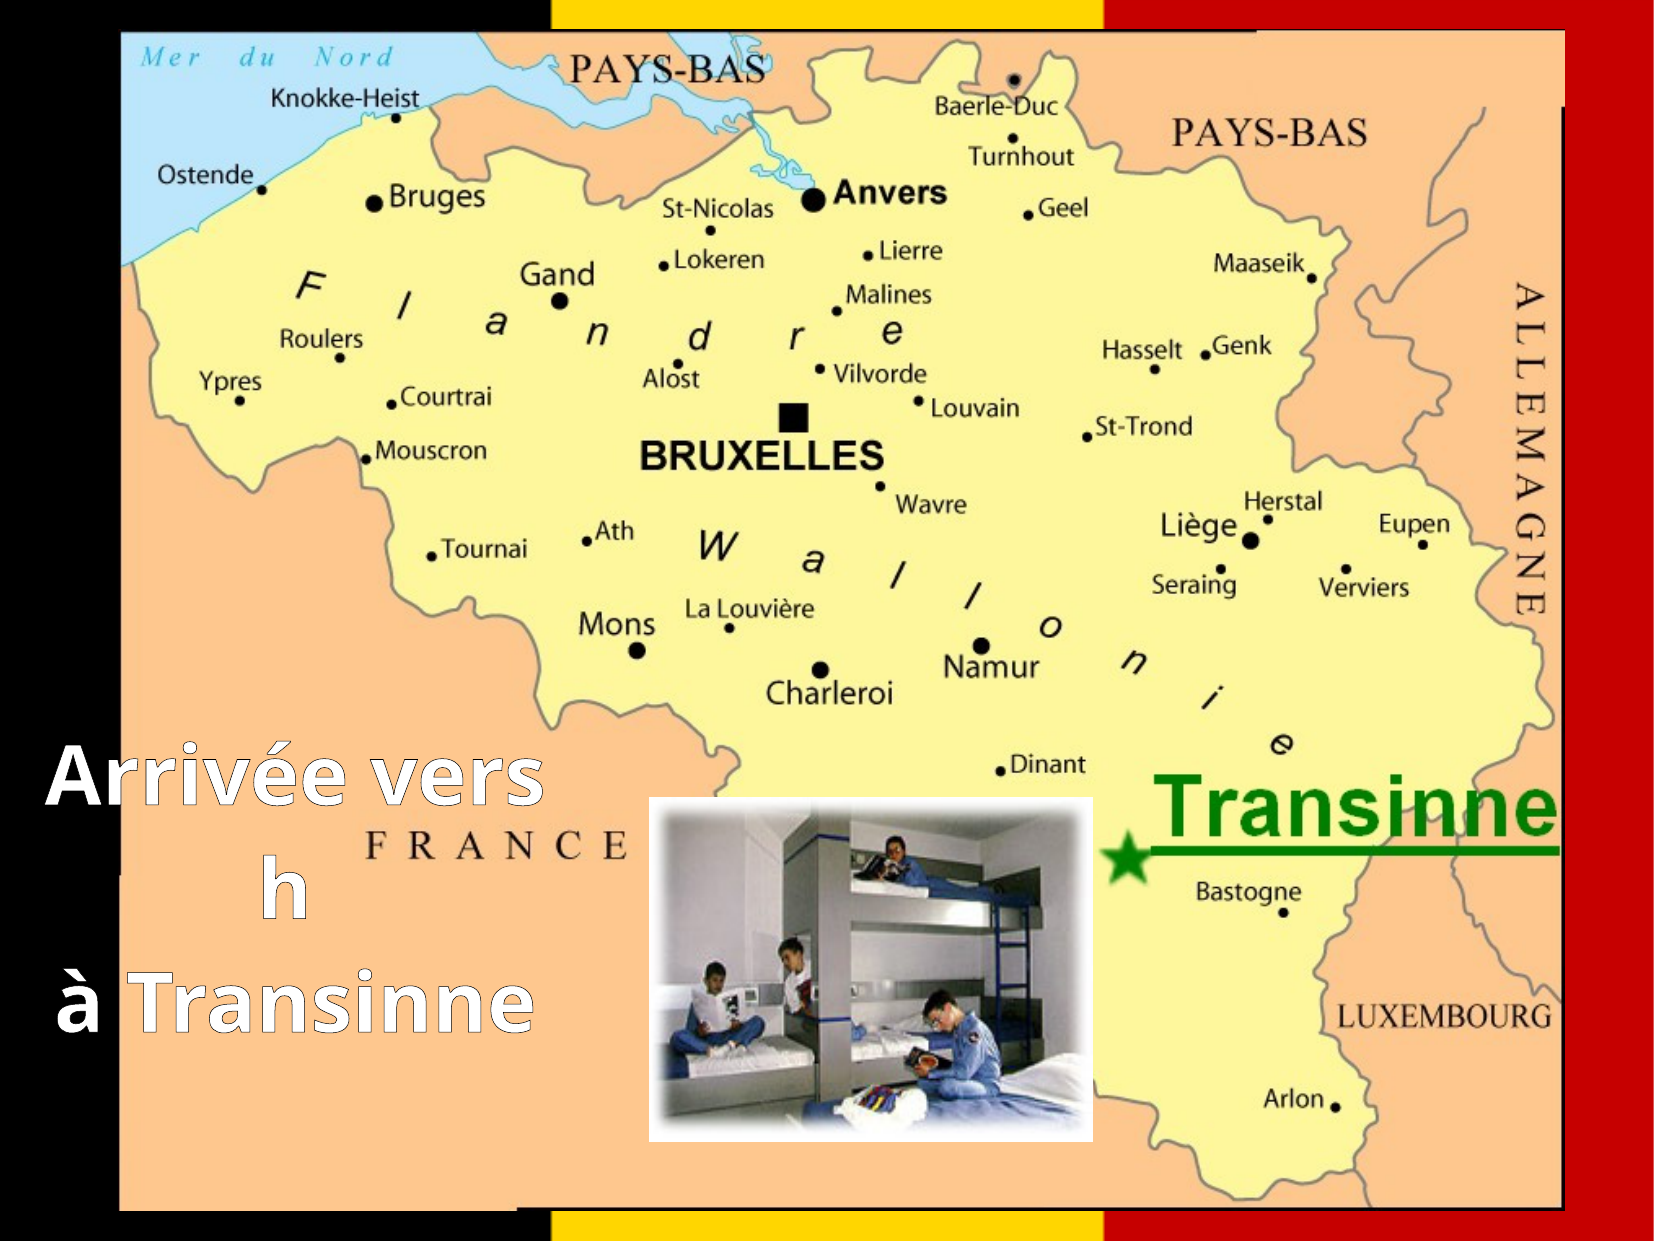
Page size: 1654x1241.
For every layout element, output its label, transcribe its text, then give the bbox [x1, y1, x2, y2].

picture [0, 0, 1654, 1241]
text_box Arrivée vers h à Transinne [0, 708, 591, 1072]
